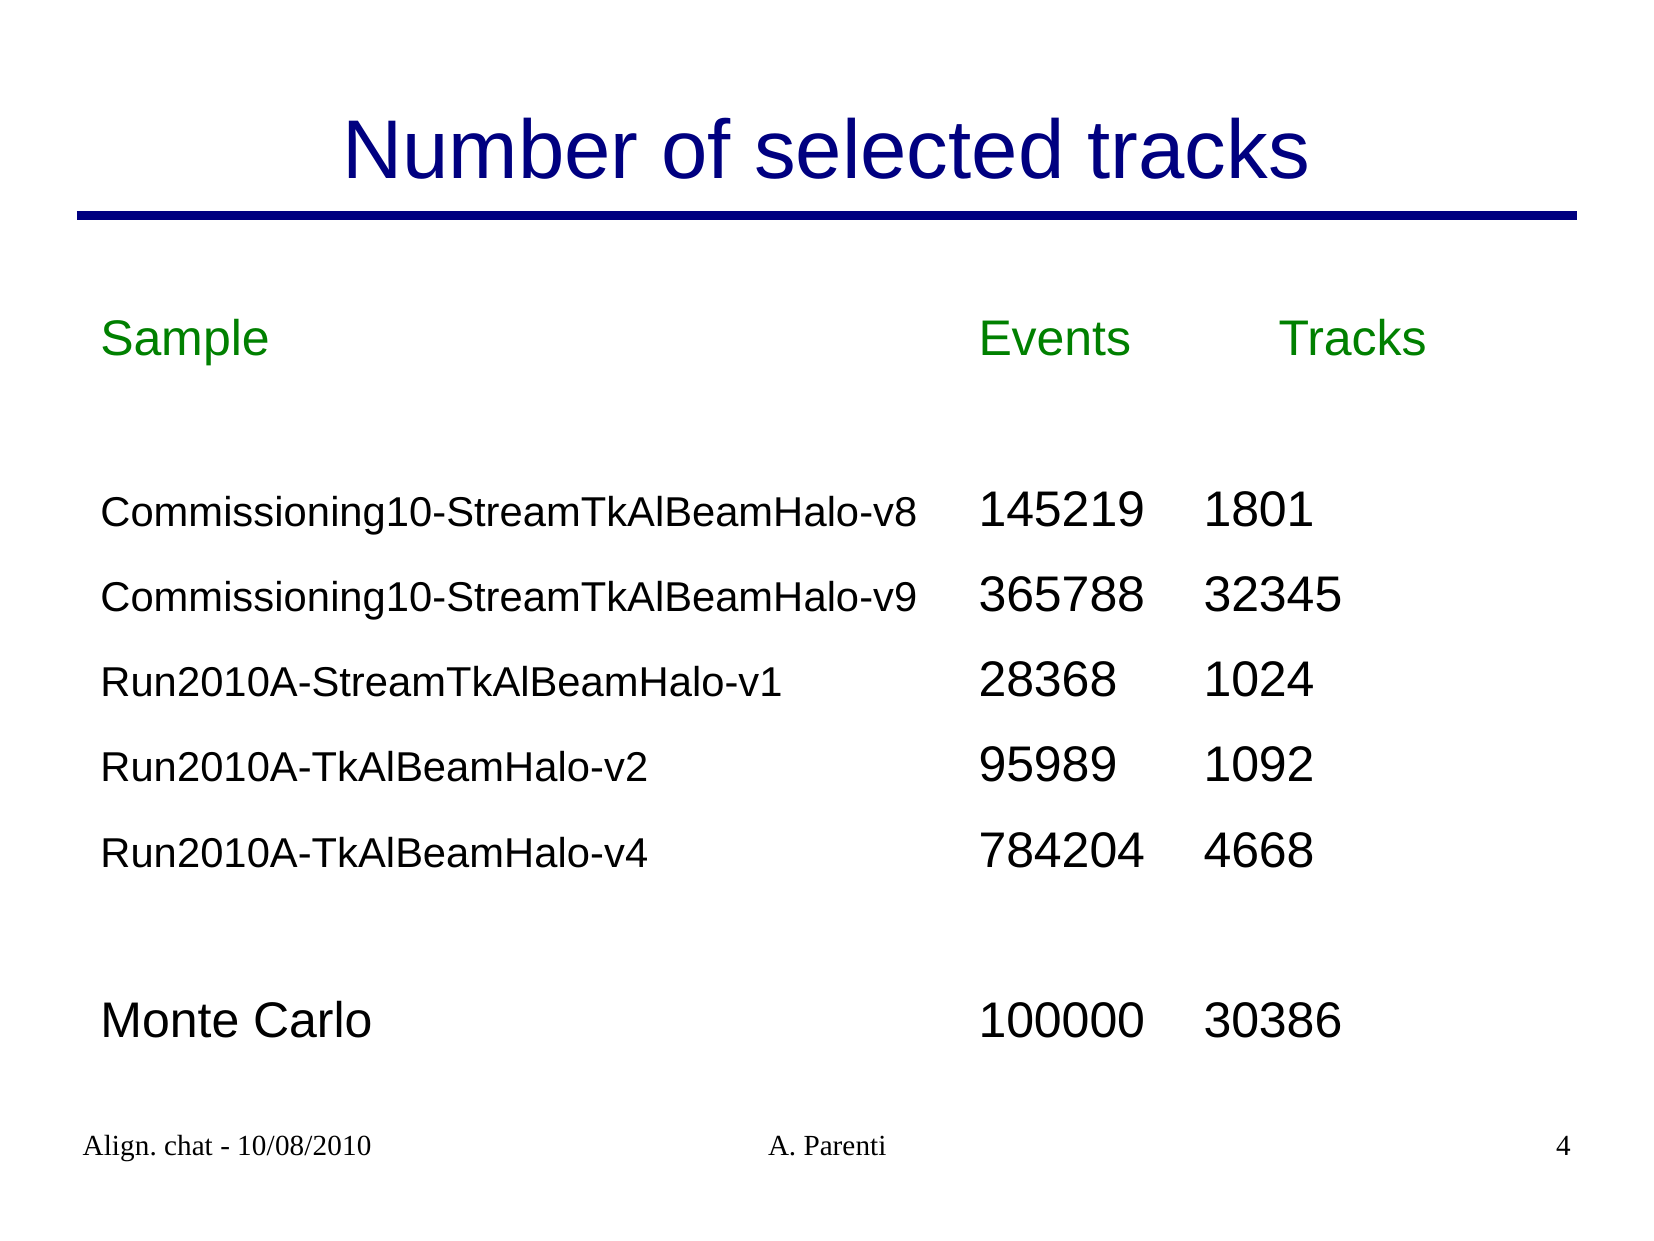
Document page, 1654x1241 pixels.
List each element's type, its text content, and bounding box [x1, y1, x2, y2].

title Number of selected tracks [82, 82, 1571, 218]
list Sample Events Tracks Commissioning10-StreamTkAlBeamHalo-v8 145219 1801 Commissioning10-StreamTkAlBeamHalo-v9 365788 32345 Run2010A-StreamTkAlBeamHalo-v1 28368 1024 Run2010A-TkAlBeamHalo-v2 95989 1092 Run2010A-TkAlBeamHalo-v4 784204 4668 Monte Carlo 100000 30386 [82, 225, 1571, 1094]
